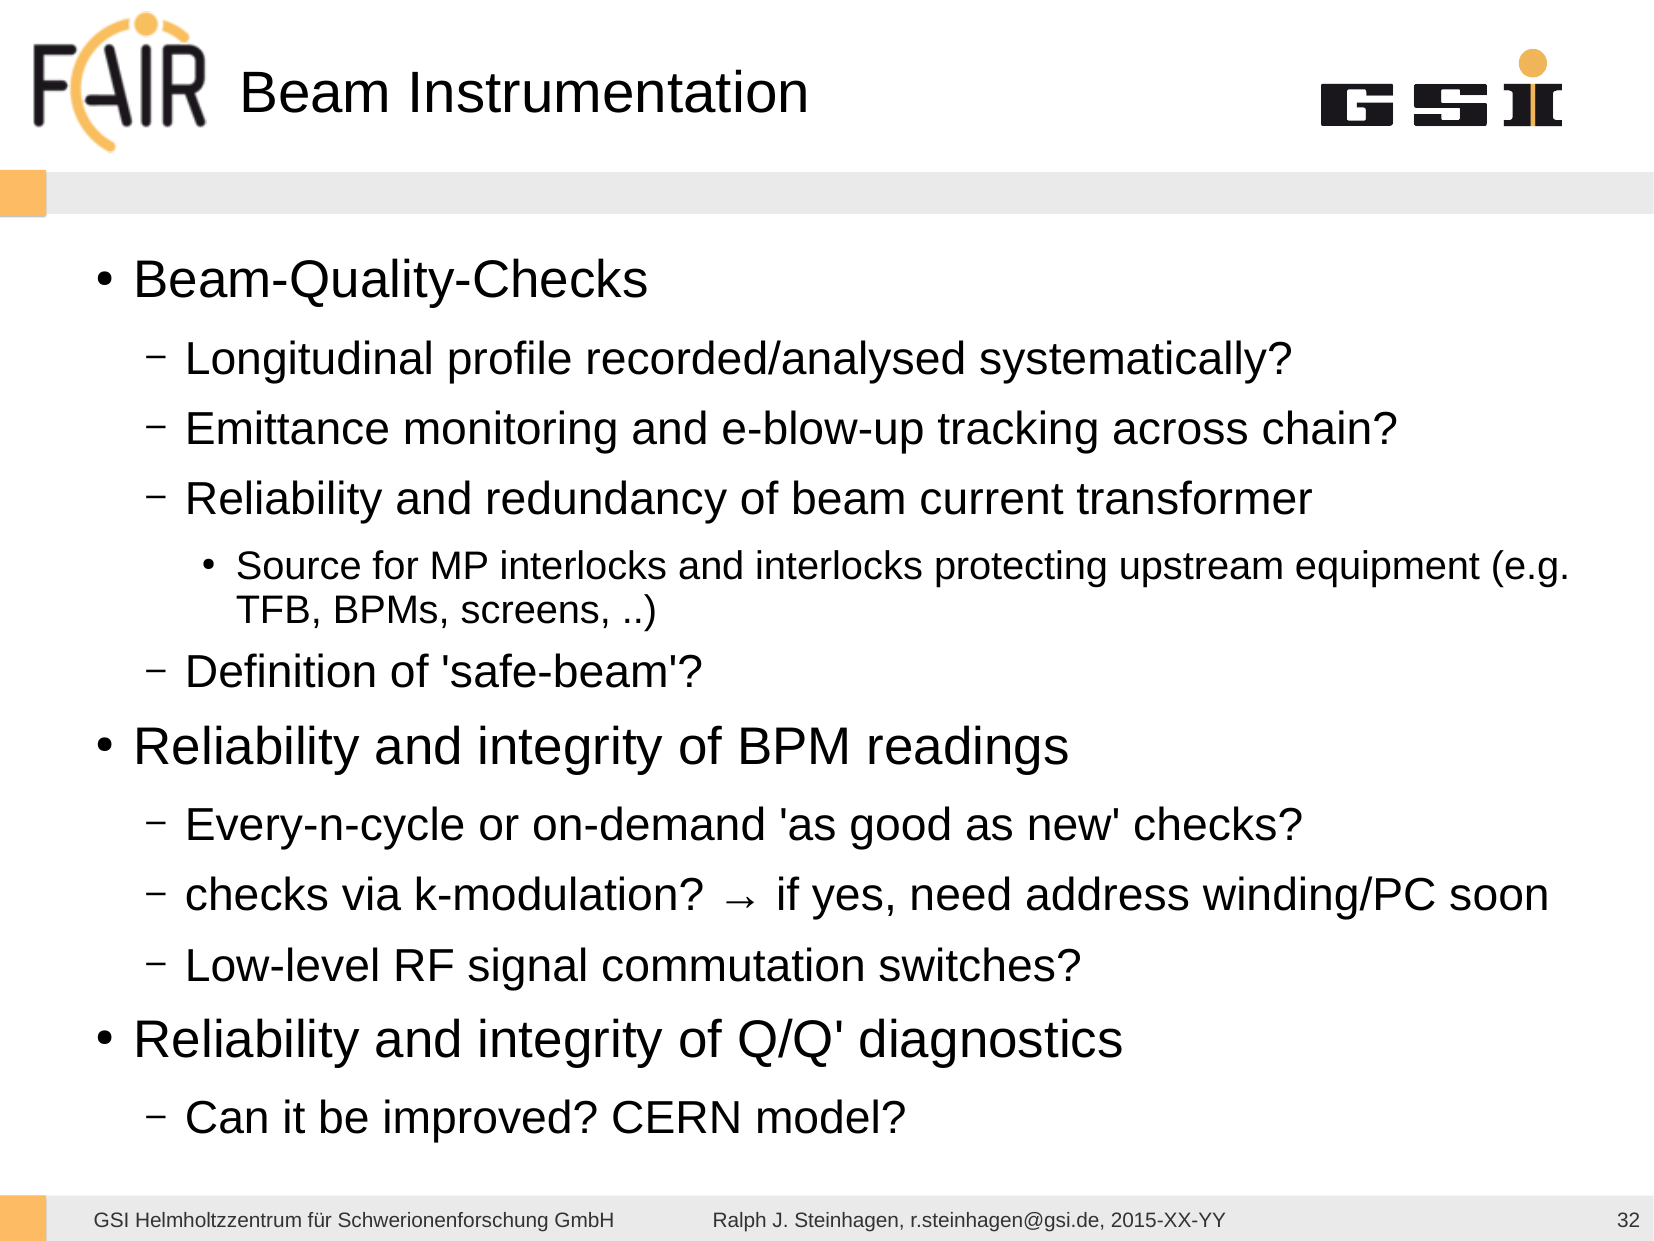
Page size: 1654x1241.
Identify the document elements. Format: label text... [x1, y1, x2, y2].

picture [33, 10, 207, 155]
list Beam-Quality-Checks Longitudinal profile recorded/analysed systematically? Emittance monitoring and e-blow-up tracking across chain? Reliability and redundancy of beam current transformer Source for MP interlocks and interlocks protecting upstream equipment (e.g. TFB, BPMs, screens, ..) Definition of 'safe-beam'? Reliability and integrity of BPM readings Every-n-cycle or on-demand 'as good as new' checks? checks via k-modulation? → if yes, need address winding/PC soon Low-level RF signal commutation switches? Reliability and integrity of Q/Q' diagnostics Can it be improved? CERN model? [82, 249, 1571, 1158]
picture [1319, 46, 1564, 129]
title Beam Instrumentation [239, 23, 1301, 162]
